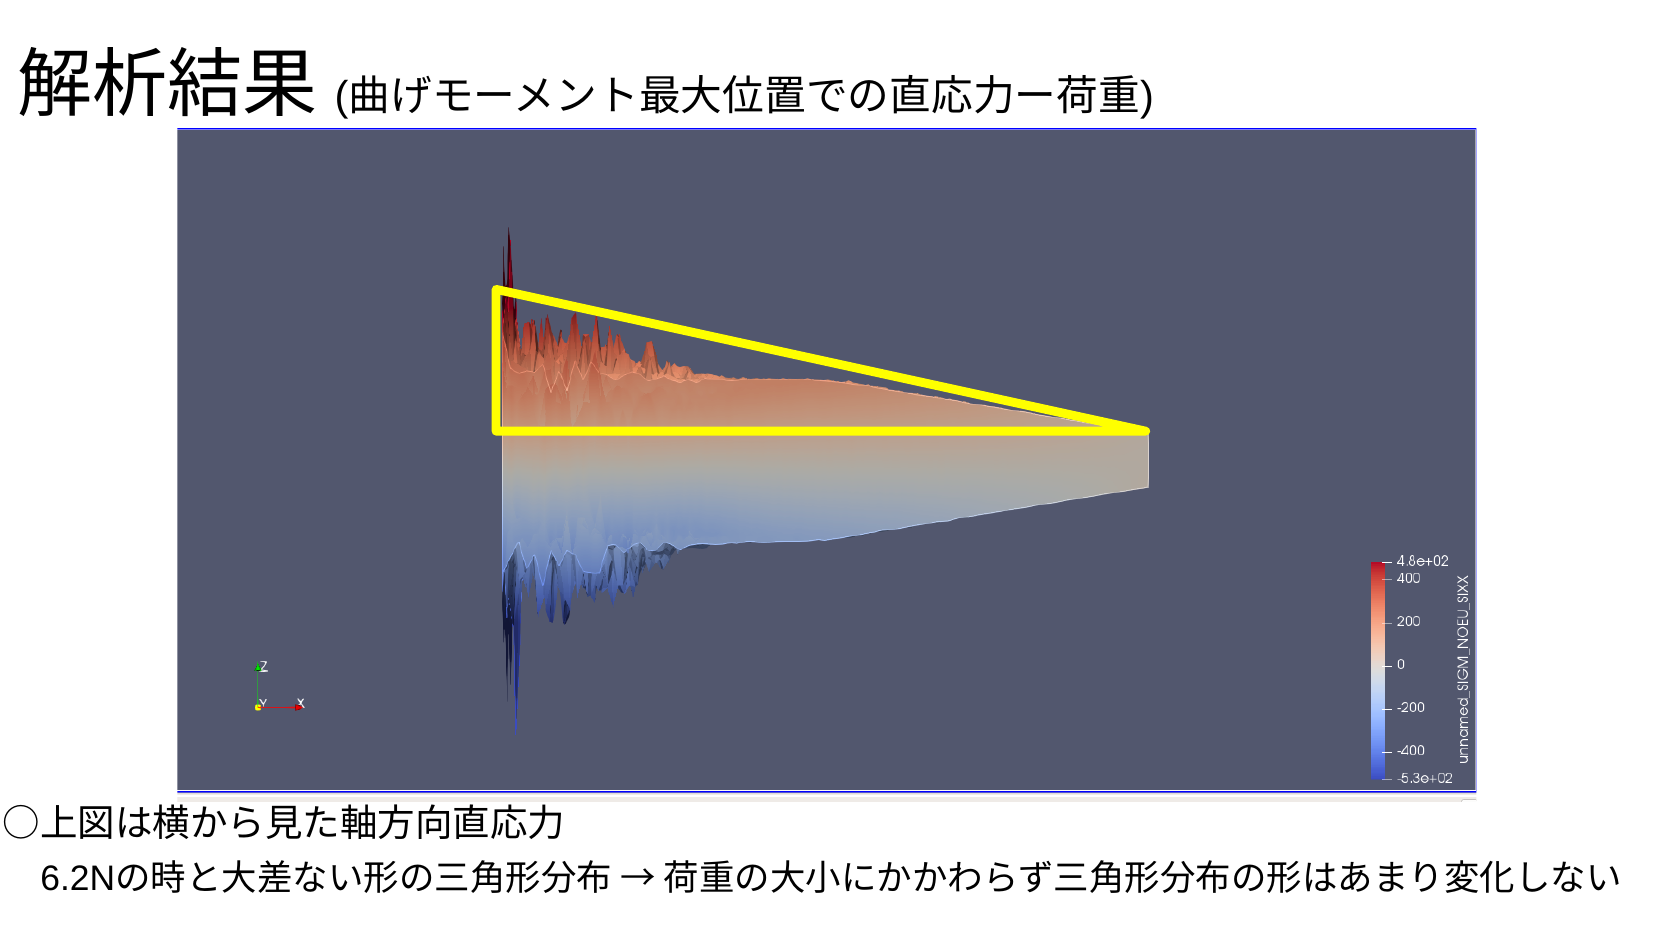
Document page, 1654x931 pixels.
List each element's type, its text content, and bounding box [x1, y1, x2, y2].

title 解析結果 (曲げモーメント最大位置での直応力ー荷重) [17, 0, 1560, 187]
text_box ○上図は横から見た軸方向直応力 6.2Nの時と大差ない形の三角形分布 → 荷重の大小にかかわらず三角形分布の形はあまり変化しない [0, 785, 1654, 931]
picture [177, 187, 1477, 785]
